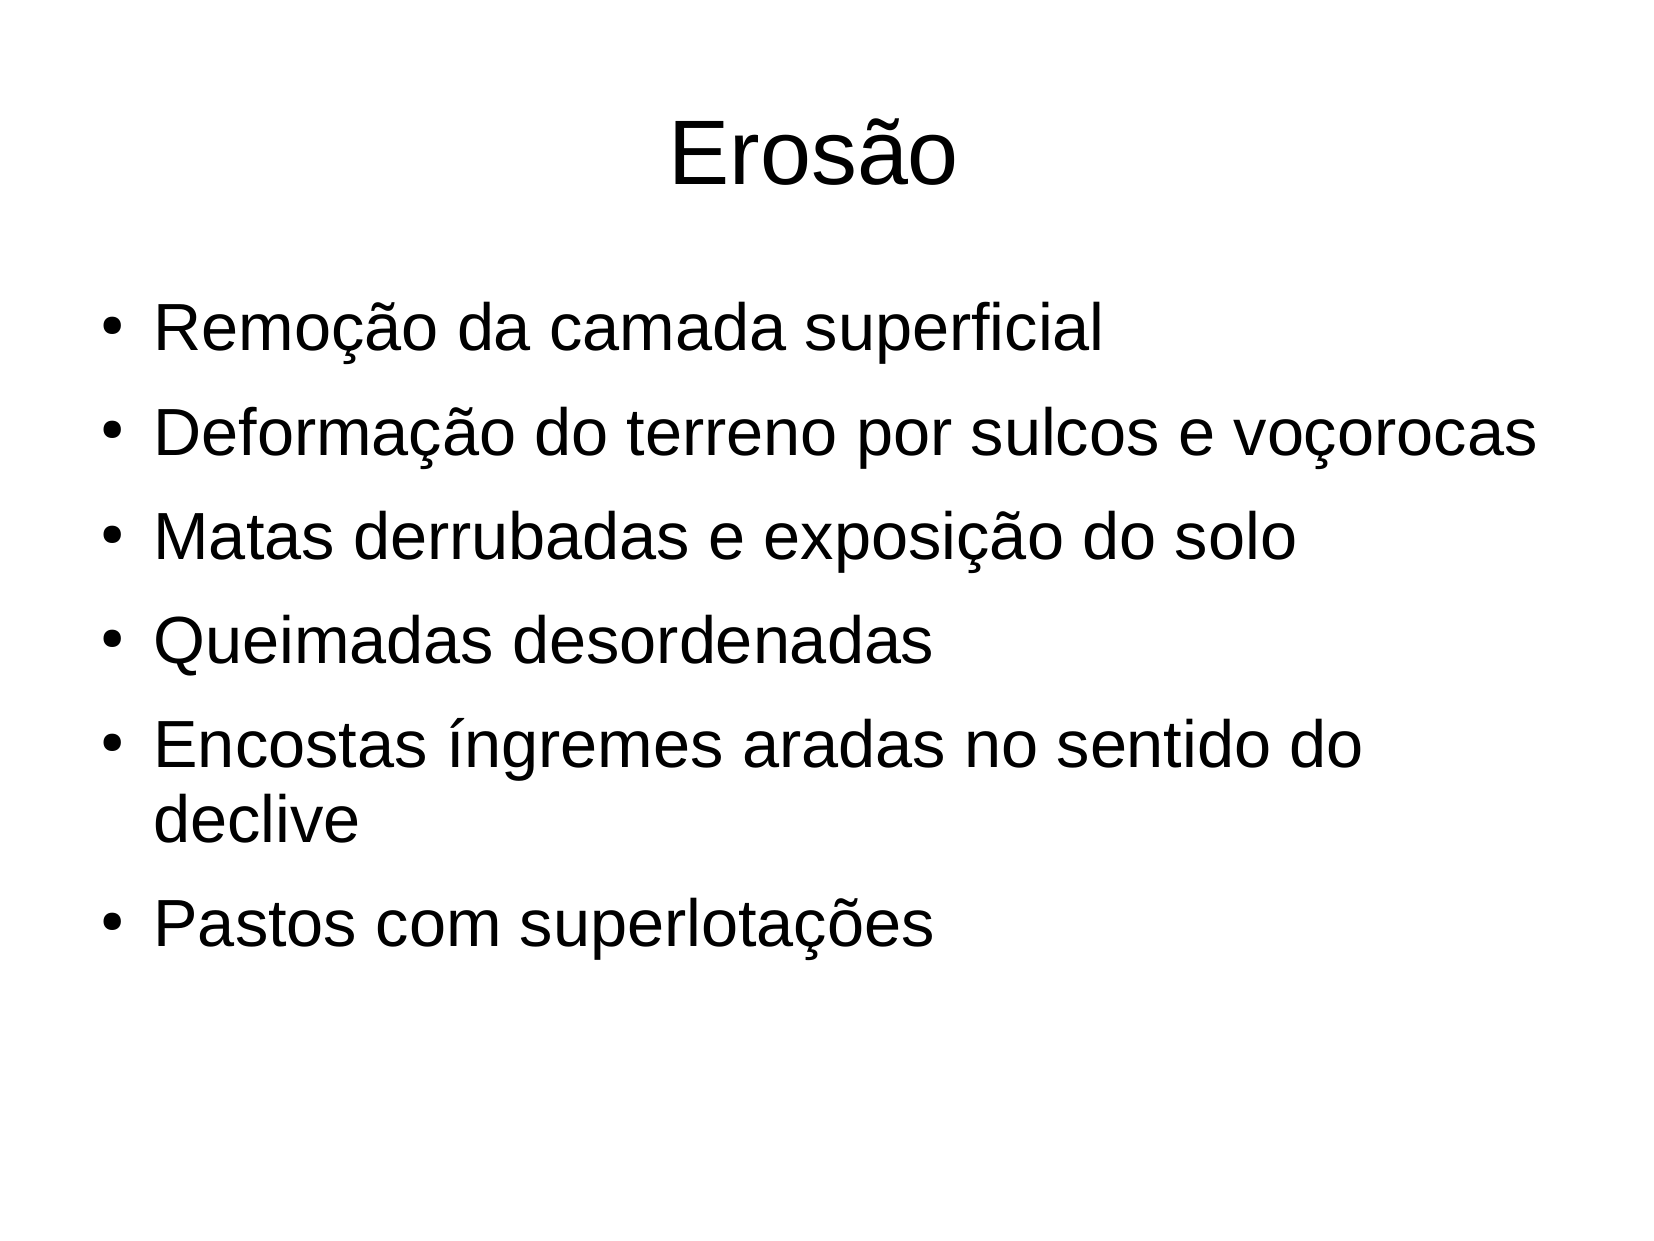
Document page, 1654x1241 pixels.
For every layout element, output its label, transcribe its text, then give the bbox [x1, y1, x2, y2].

title Erosão [82, 49, 1571, 257]
list Remoção da camada superficial Deformação do terreno por sulcos e voçorocas Matas derrubadas e exposição do solo Queimadas desordenadas Encostas íngremes aradas no sentido do declive Pastos com superlotações [82, 290, 1571, 1010]
